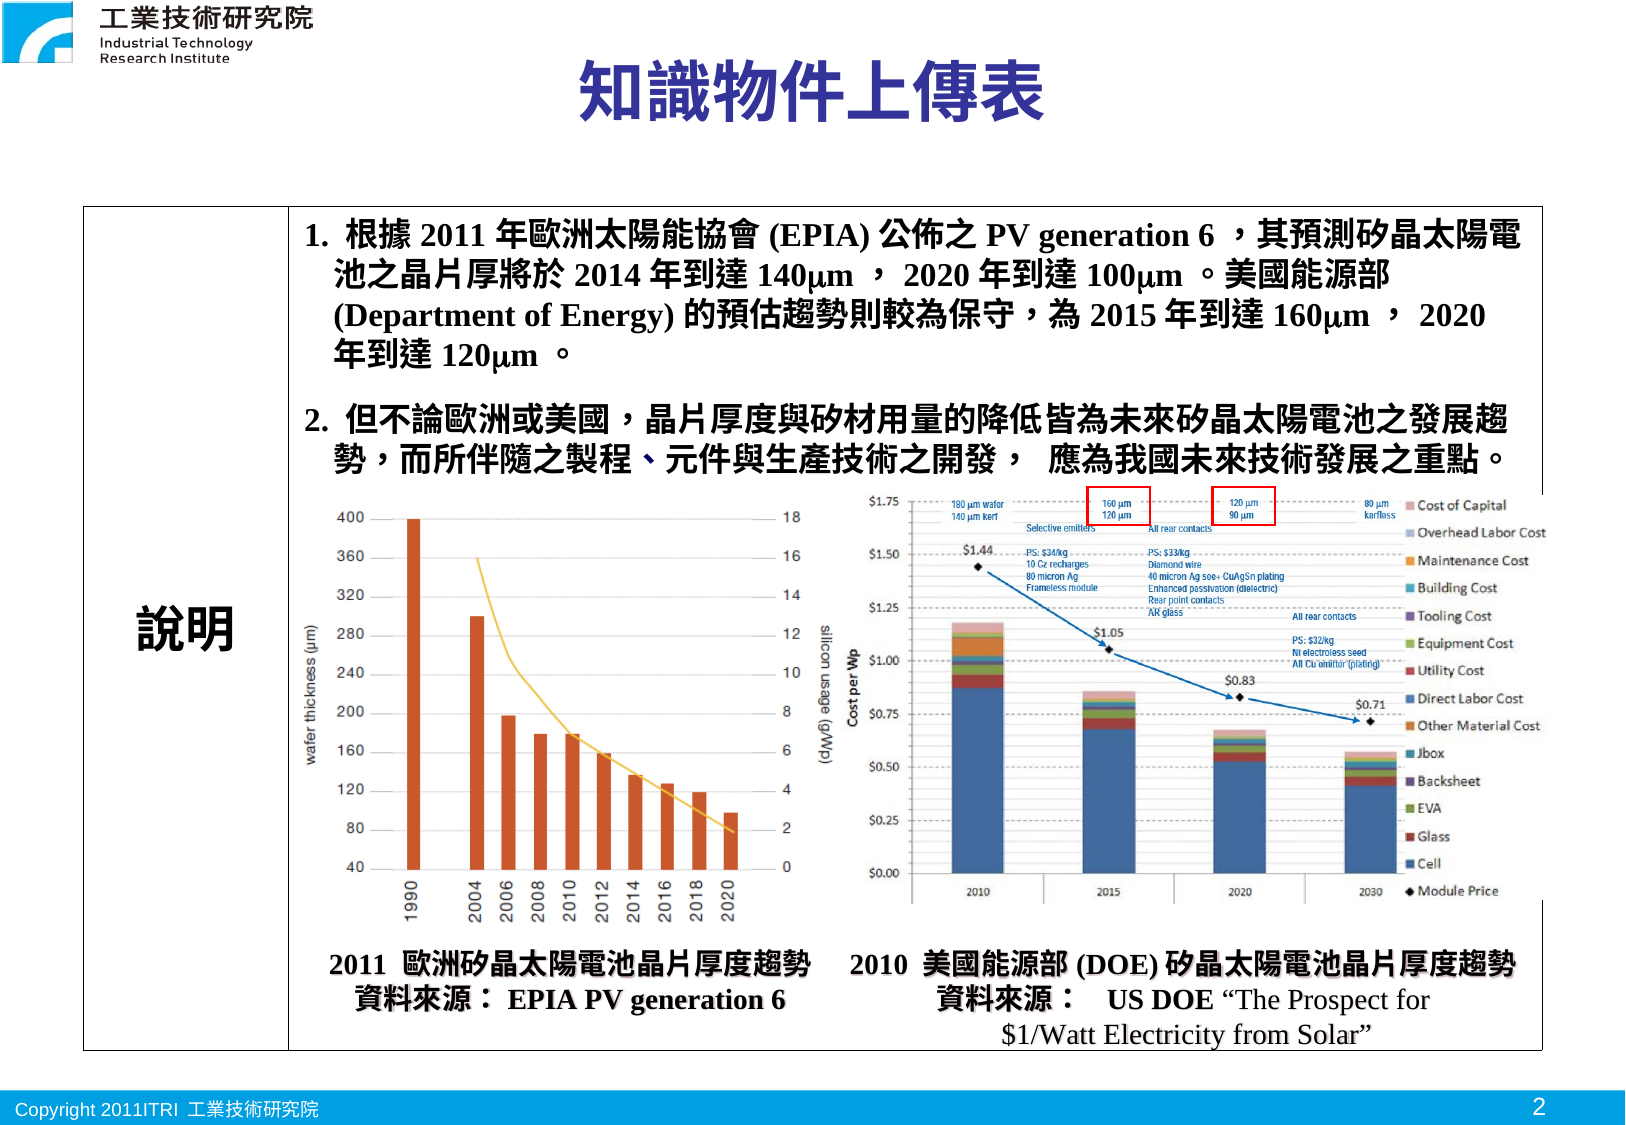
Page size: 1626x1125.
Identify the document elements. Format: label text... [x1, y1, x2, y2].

picture [1089, 493, 1149, 524]
table_header 說明 [84, 207, 288, 1050]
picture [1214, 493, 1274, 524]
text_box 2010 美國能源部(DOE)矽晶太陽電池晶片厚度趨勢 資料來源： US DOE “The Prospect for $1/Watt Electricity from Solar” [834, 937, 1532, 1058]
title 知識物件上傳表 [0, 35, 1625, 138]
picture [2, 1, 313, 35]
table_header 1. 根據2011年歐洲太陽能協會(EPIA)公佈之PV generation 6，其預測矽晶太陽電池之晶片厚將於2014年到達140m，2020年到達100m。美國能源部(Department of Energy)的預估趨勢則較為保守，為2015年到達160m，2020年到達120m。 2. 但不論歐洲或美國，晶片厚度與矽材用量的降低皆為未來矽晶太陽電池之發展趨勢，而所伴隨之製程、元件與生產技術之開發， 應為我國未來技術發展之重點。 [289, 207, 1542, 1050]
picture [290, 491, 1551, 938]
table_header 1. 根據2011年歐洲太陽能協會(EPIA)公佈之PV generation 6，其預測矽晶太陽電池之晶片厚將於2014年到達140m，2020年到達100m。美國能源部(Department of Energy)的預估趨勢則較為保守，為2015年到達160m，2020年到達120m。 2. 但不論歐洲或美國，晶片厚度與矽材用量的降低皆為未來矽晶太陽電池之發展趨勢，而所伴隨之製程、元件與生產技術之開發， 應為我國未來技術發展之重點。 [841, 901, 1542, 1050]
text_box 2011 歐洲矽晶太陽電池晶片厚度趨勢 資料來源：EPIA PV generation 6 [314, 937, 827, 1023]
